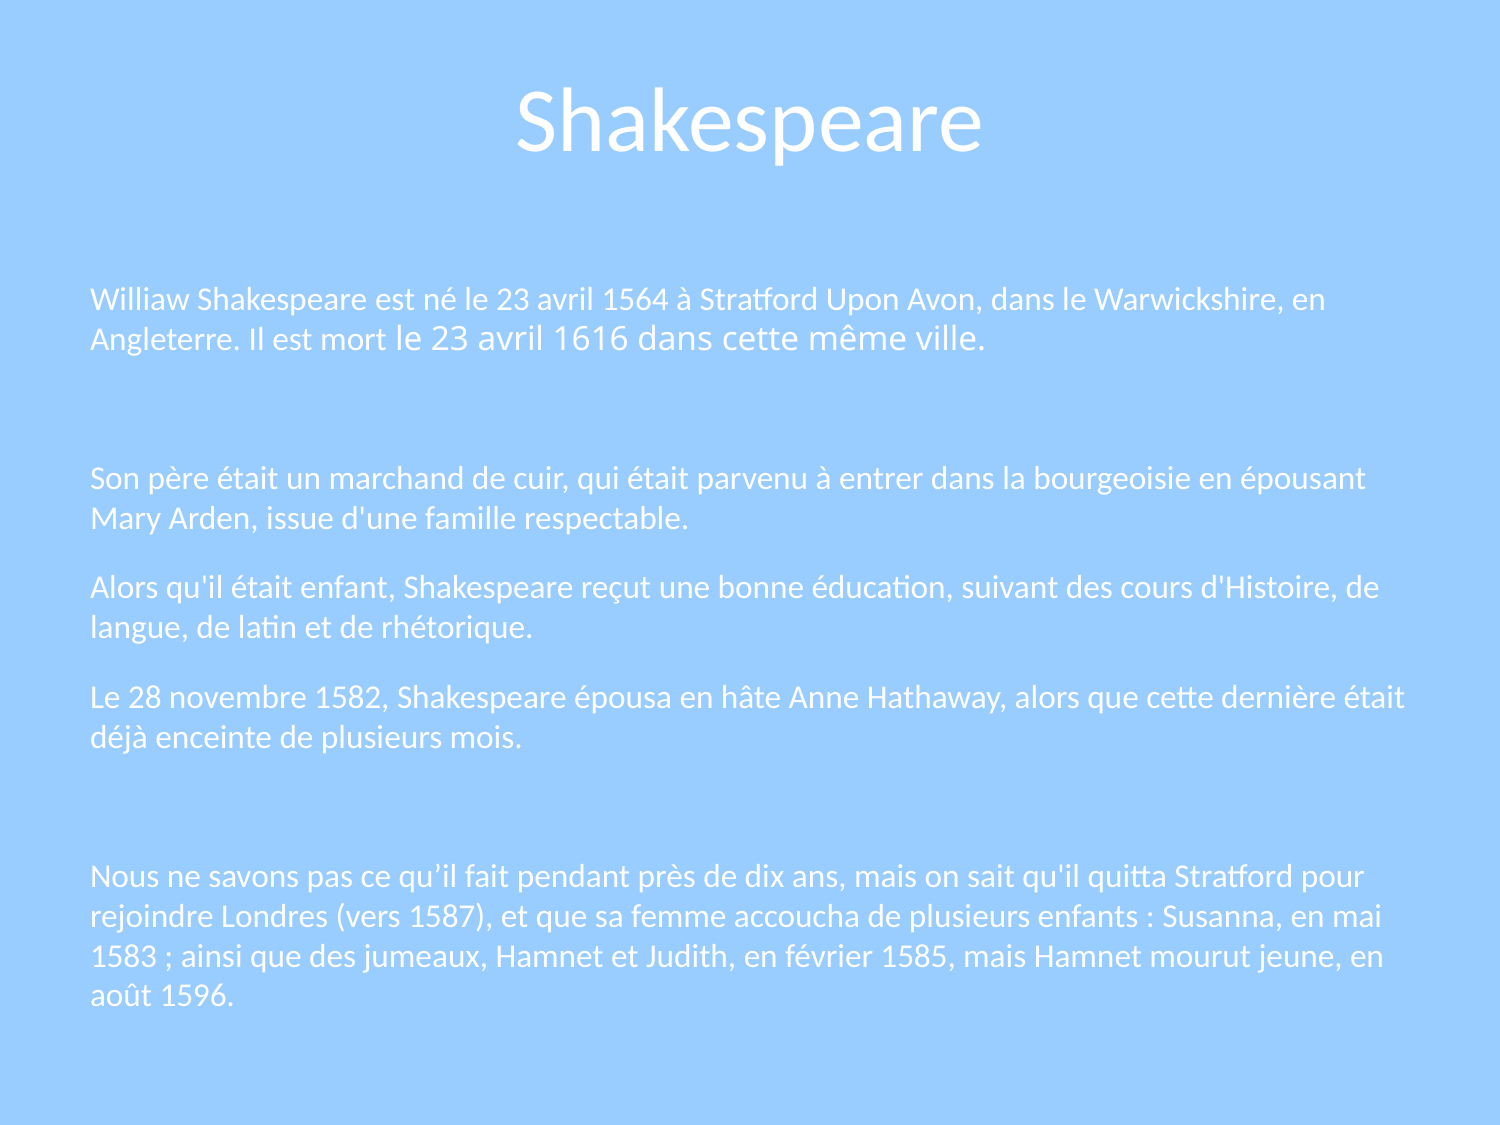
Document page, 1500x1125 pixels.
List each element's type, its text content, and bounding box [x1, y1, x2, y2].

title Shakespeare [75, 45, 1425, 233]
list Williaw Shakespeare est né le 23 avril 1564 à Stratford Upon Avon, dans le Warwickshire, en Angleterre. Il est mort le 23 avril 1616 dans cette même ville. Son père était un marchand de cuir, qui était parvenu à entrer dans la bourgeoisie en épousant Mary Arden, issue d'une famille respectable. Alors qu'il était enfant, Shakespeare reçut une bonne éducation, suivant des cours d'Histoire, de langue, de latin et de rhétorique. Le 28 novembre 1582, Shakespeare épousa en hâte Anne Hathaway, alors que cette dernière était déjà enceinte de plusieurs mois. Nous ne savons pas ce qu’il fait pendant près de dix ans, mais on sait qu'il quitta Stratford pour rejoindre Londres (vers 1587), et que sa femme accoucha de plusieurs enfants : Susanna, en mai 1583 ; ainsi que des jumeaux, Hamnet et Judith, en février 1585, mais Hamnet mourut jeune, en août 1596. [75, 262, 1425, 1028]
